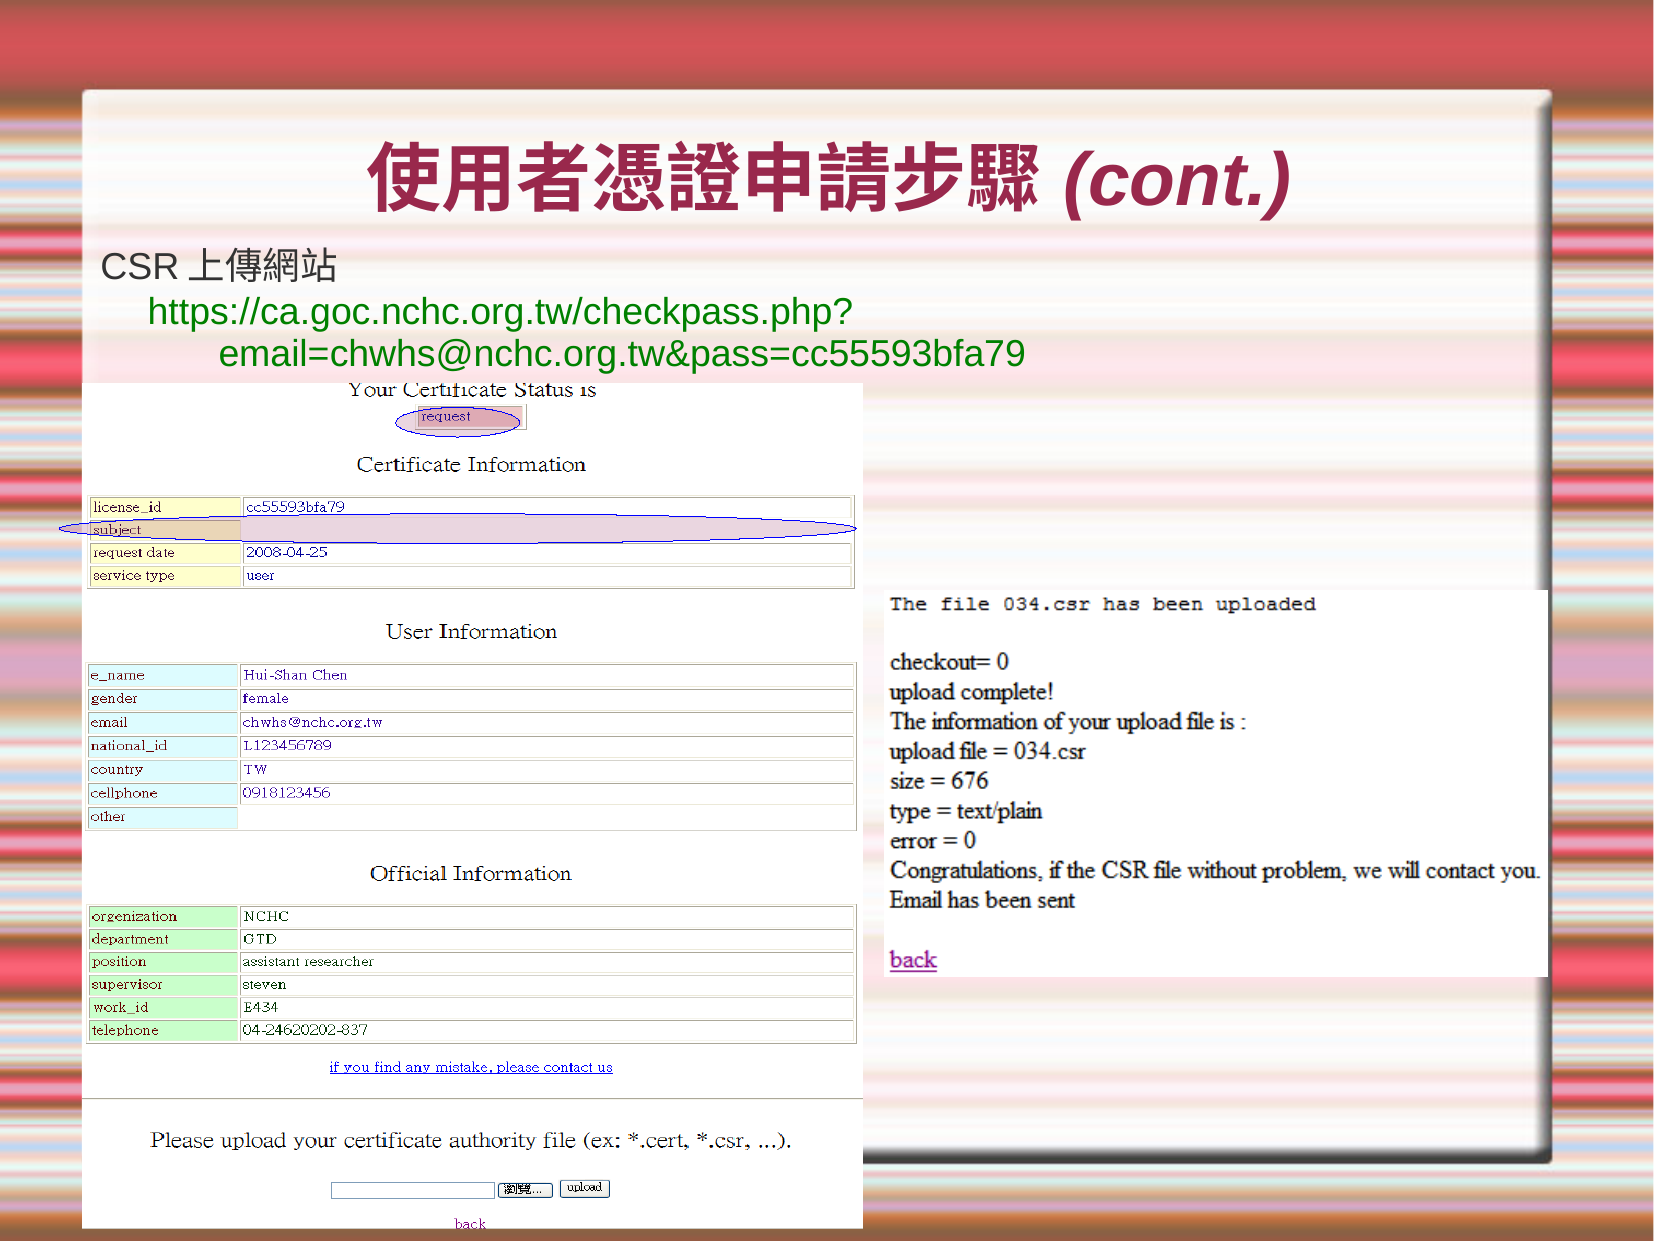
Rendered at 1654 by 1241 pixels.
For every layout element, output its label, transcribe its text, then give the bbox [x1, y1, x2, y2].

text_box [395, 407, 520, 438]
text_box [59, 513, 857, 544]
picture [0, 0, 1654, 1241]
list CSR上傳網站 https://ca.goc.nchc.org.tw/checkpass.php?email=chwhs@nchc.org.tw&pass=cc55593bfa79 [88, 236, 1536, 1141]
title 使用者憑證申請步驟(cont.) [123, 76, 1536, 236]
